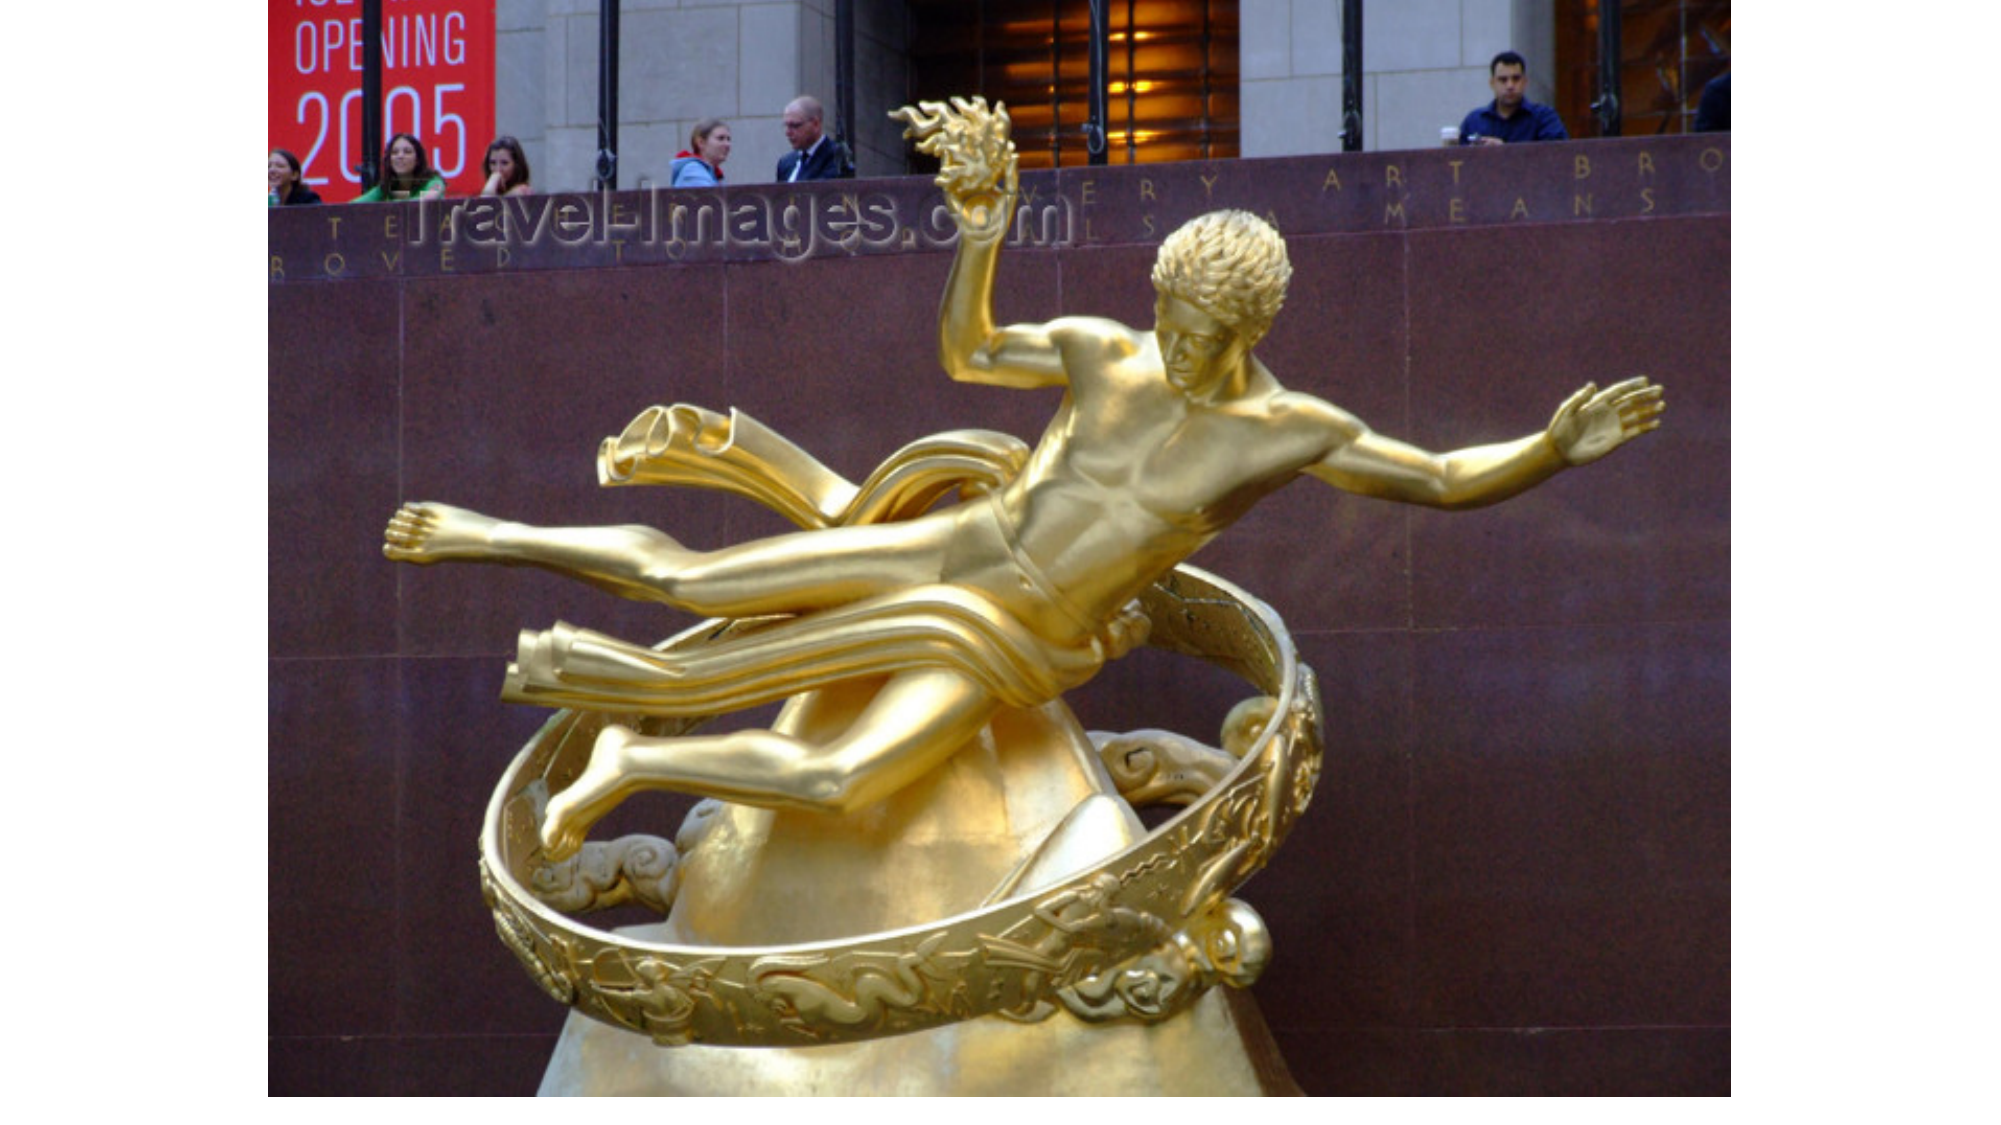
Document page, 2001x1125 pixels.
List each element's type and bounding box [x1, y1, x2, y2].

picture [268, 0, 1731, 1097]
